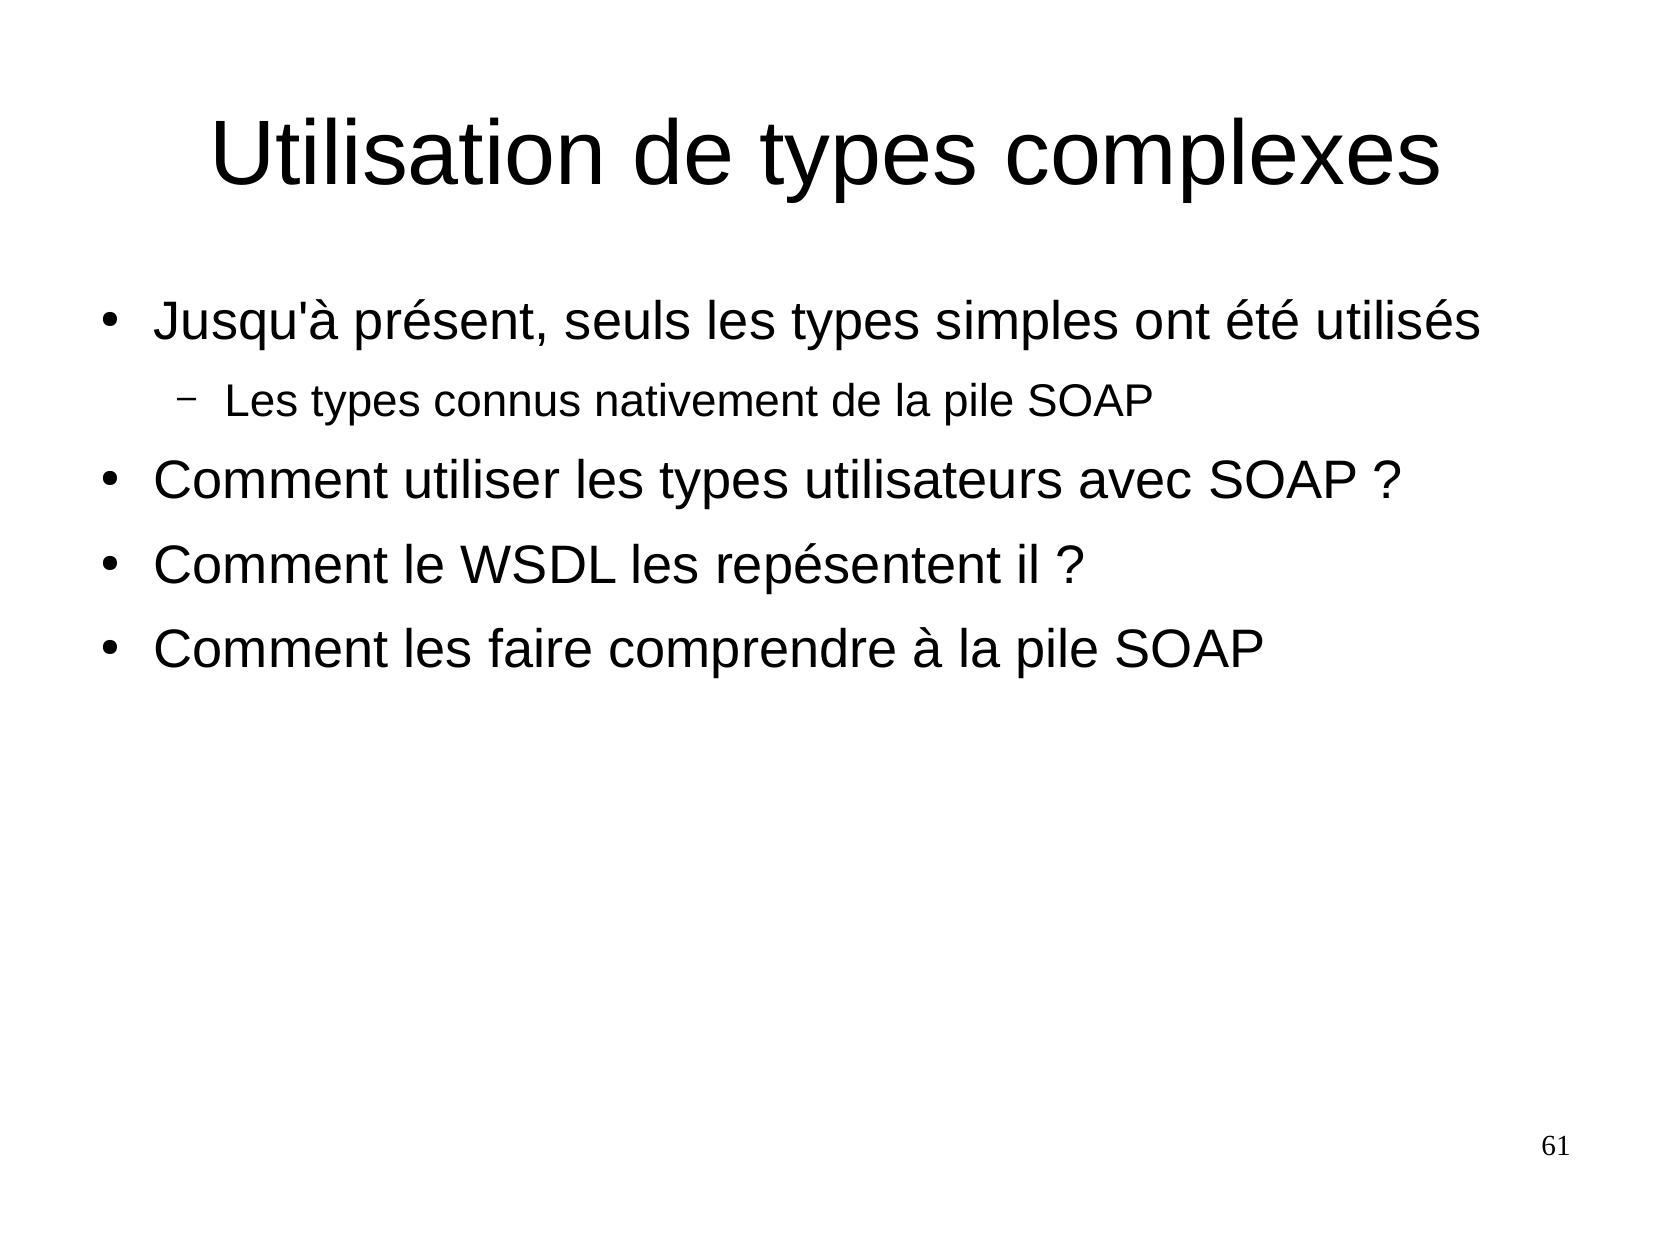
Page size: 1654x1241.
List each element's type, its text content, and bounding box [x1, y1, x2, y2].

list Jusqu'à présent, seuls les types simples ont été utilisés Les types connus nativement de la pile SOAP Comment utiliser les types utilisateurs avec SOAP ? Comment le WSDL les repésentent il ? Comment les faire comprendre à la pile SOAP [82, 290, 1571, 1094]
title Utilisation de types complexes [82, 56, 1571, 250]
